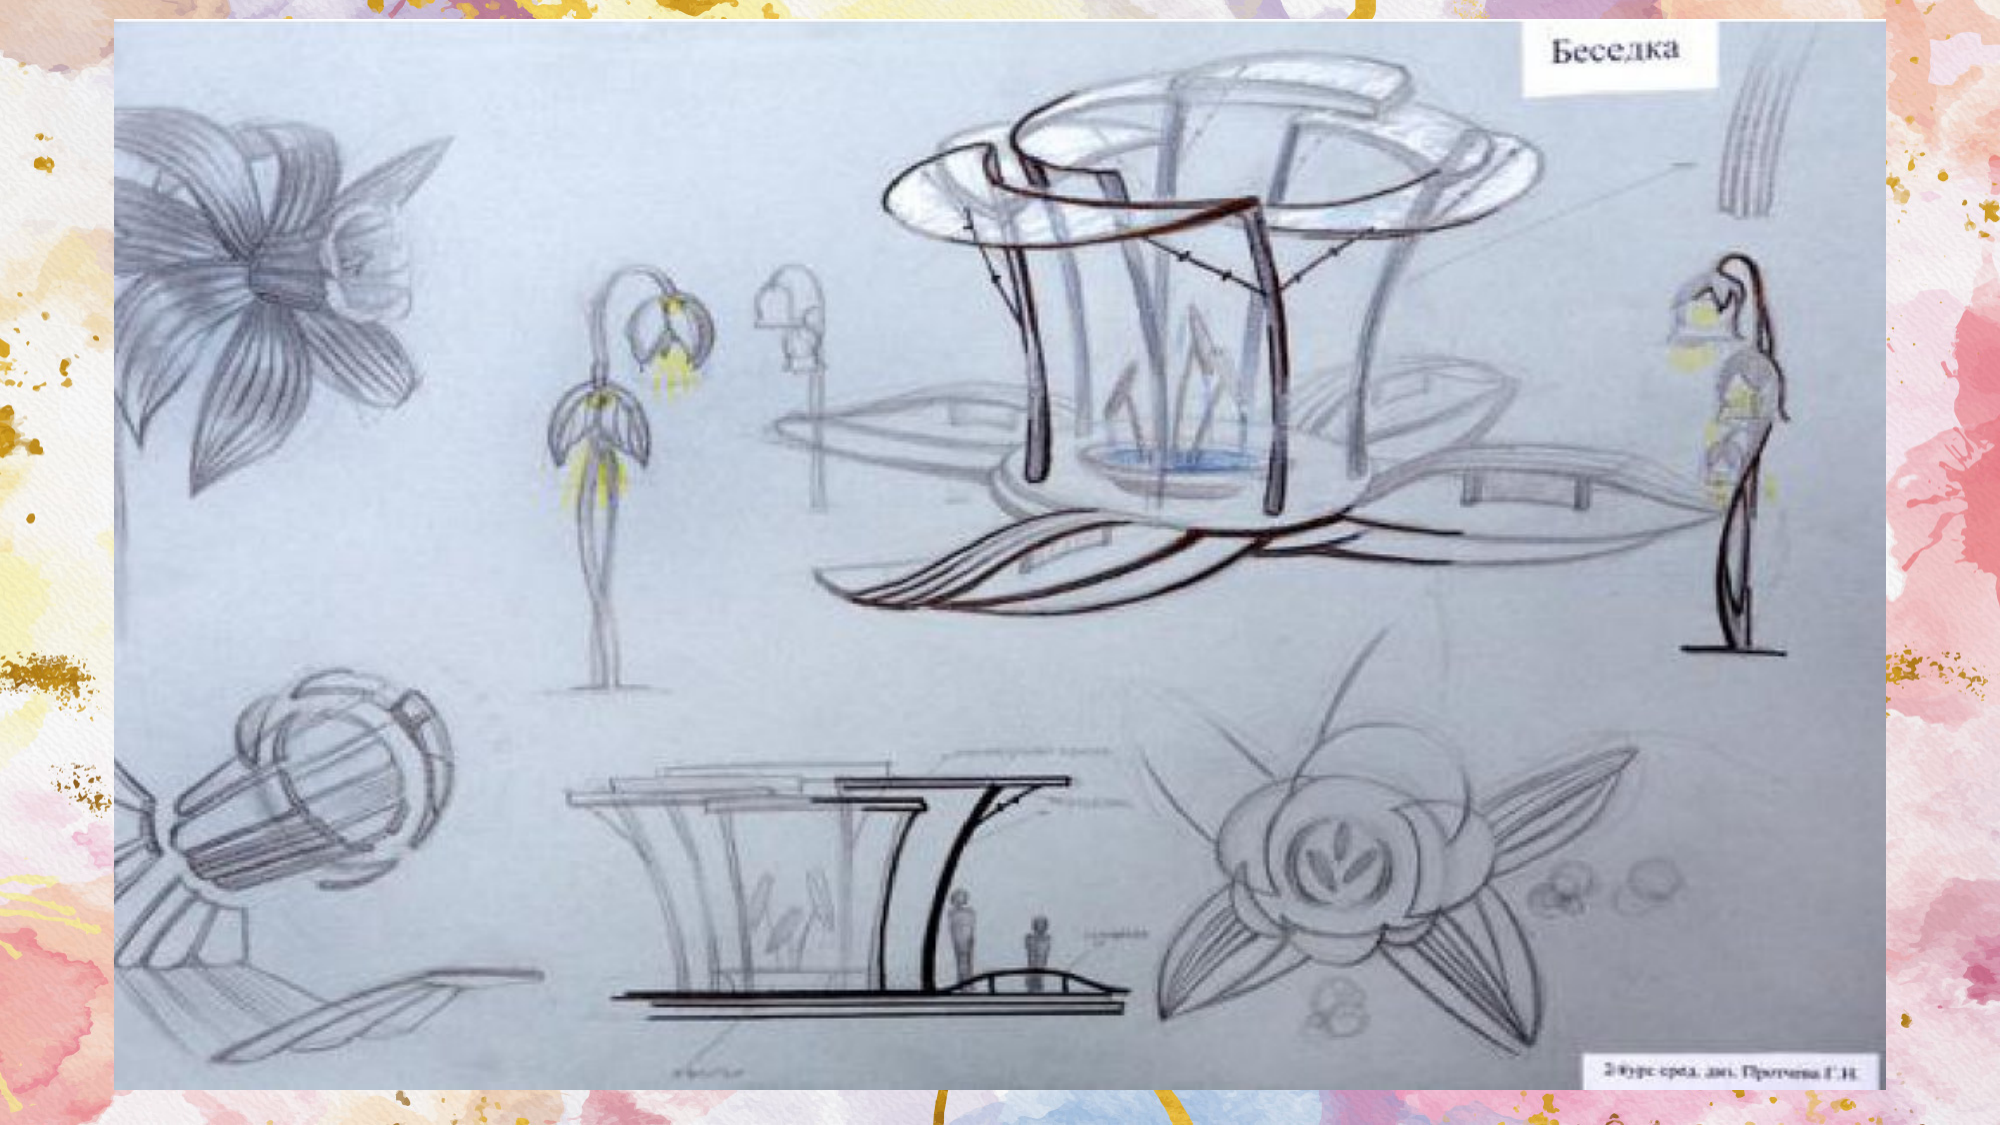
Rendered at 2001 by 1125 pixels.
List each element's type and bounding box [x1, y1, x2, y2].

picture [114, 19, 1886, 1090]
